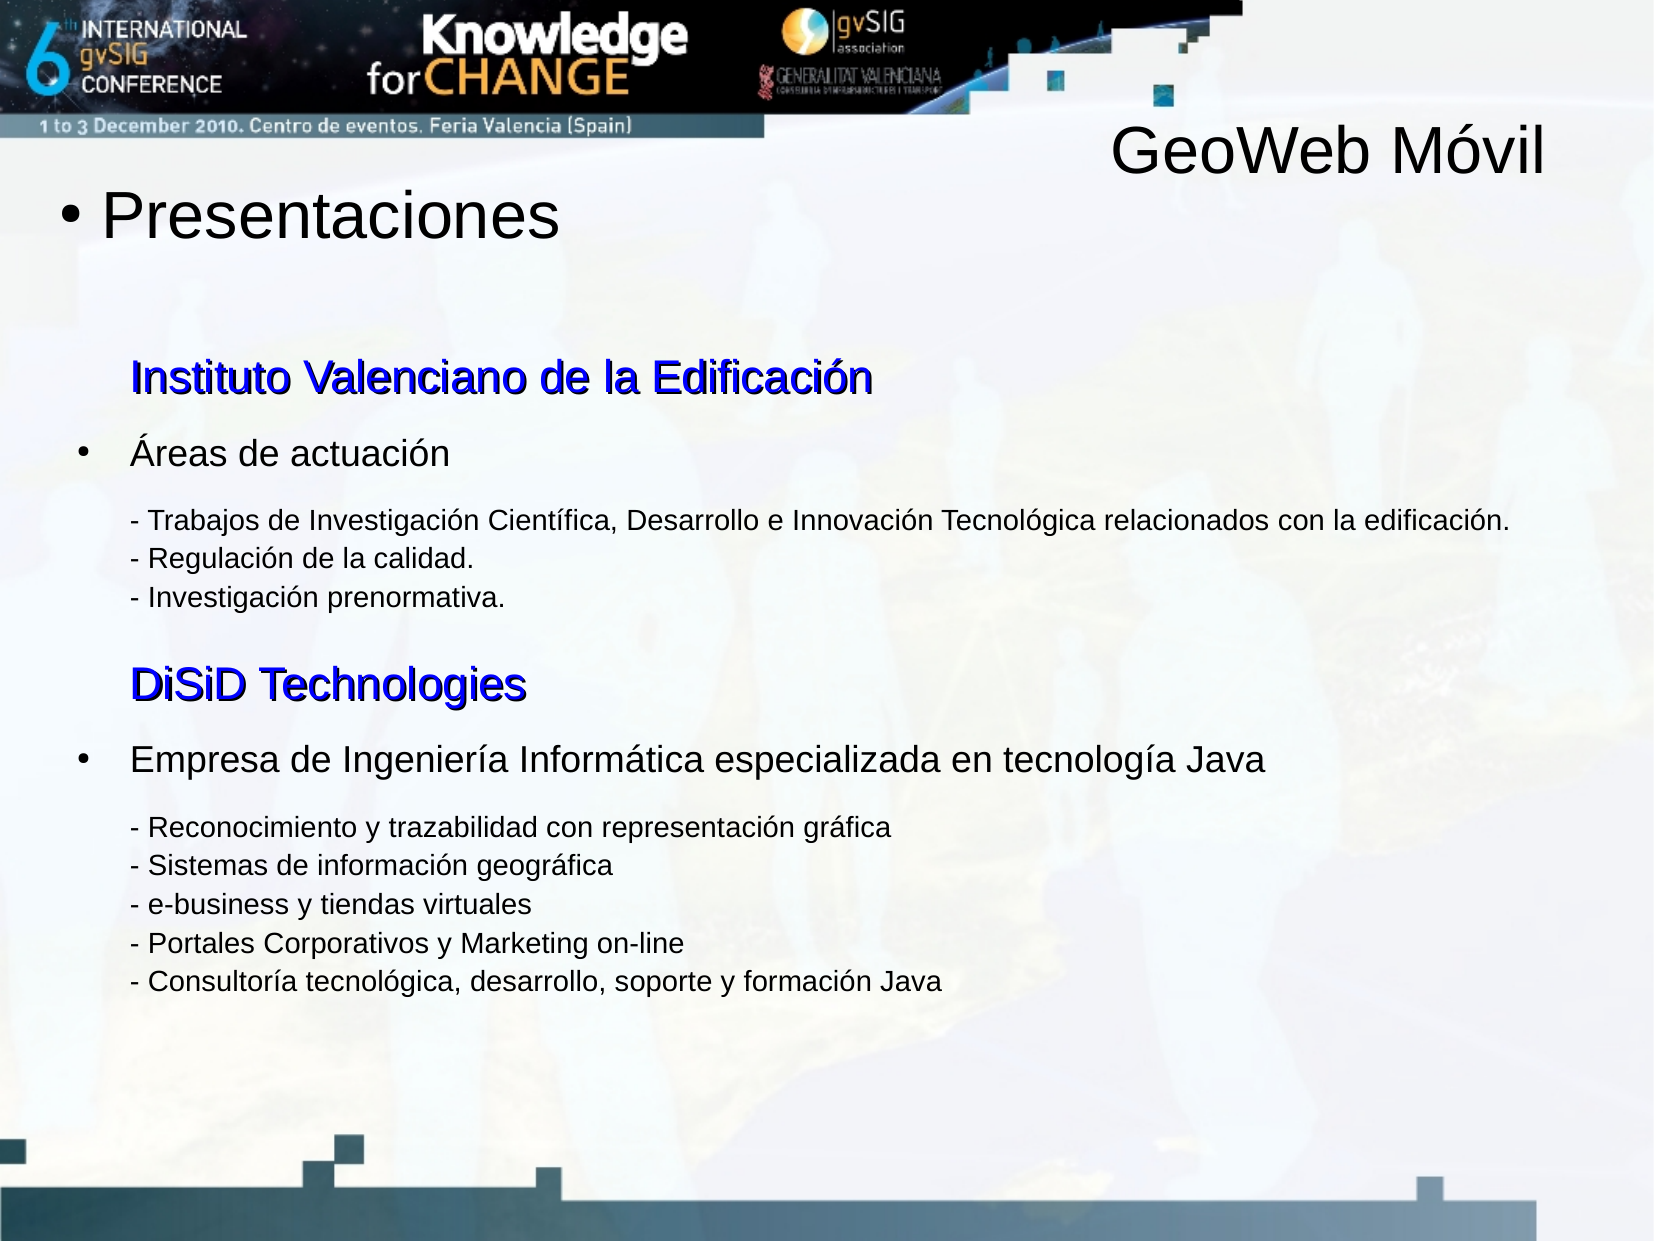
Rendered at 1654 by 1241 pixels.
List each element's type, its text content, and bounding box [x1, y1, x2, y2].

picture [0, 0, 1654, 1241]
title GeoWeb Móvil [1062, 106, 1613, 195]
title Presentaciones [59, 171, 798, 260]
list Instituto Valenciano de la Edificación Áreas de actuación - Trabajos de Investigación Científica, Desarrollo e Innovación Tecnológica relacionados con la edificación. - Regulación de la calidad. - Investigación prenormativa. DiSiD Technologies Empresa de Ingeniería Informática especializada en tecnología Java - Reconocimiento y trazabilidad con representación gráfica - Sistemas de información geográfica - e-business y tiendas virtuales - Portales Corporativos y Marketing on-line - Consultoría tecnológica, desarrollo, soporte y formación Java [59, 288, 1625, 1093]
